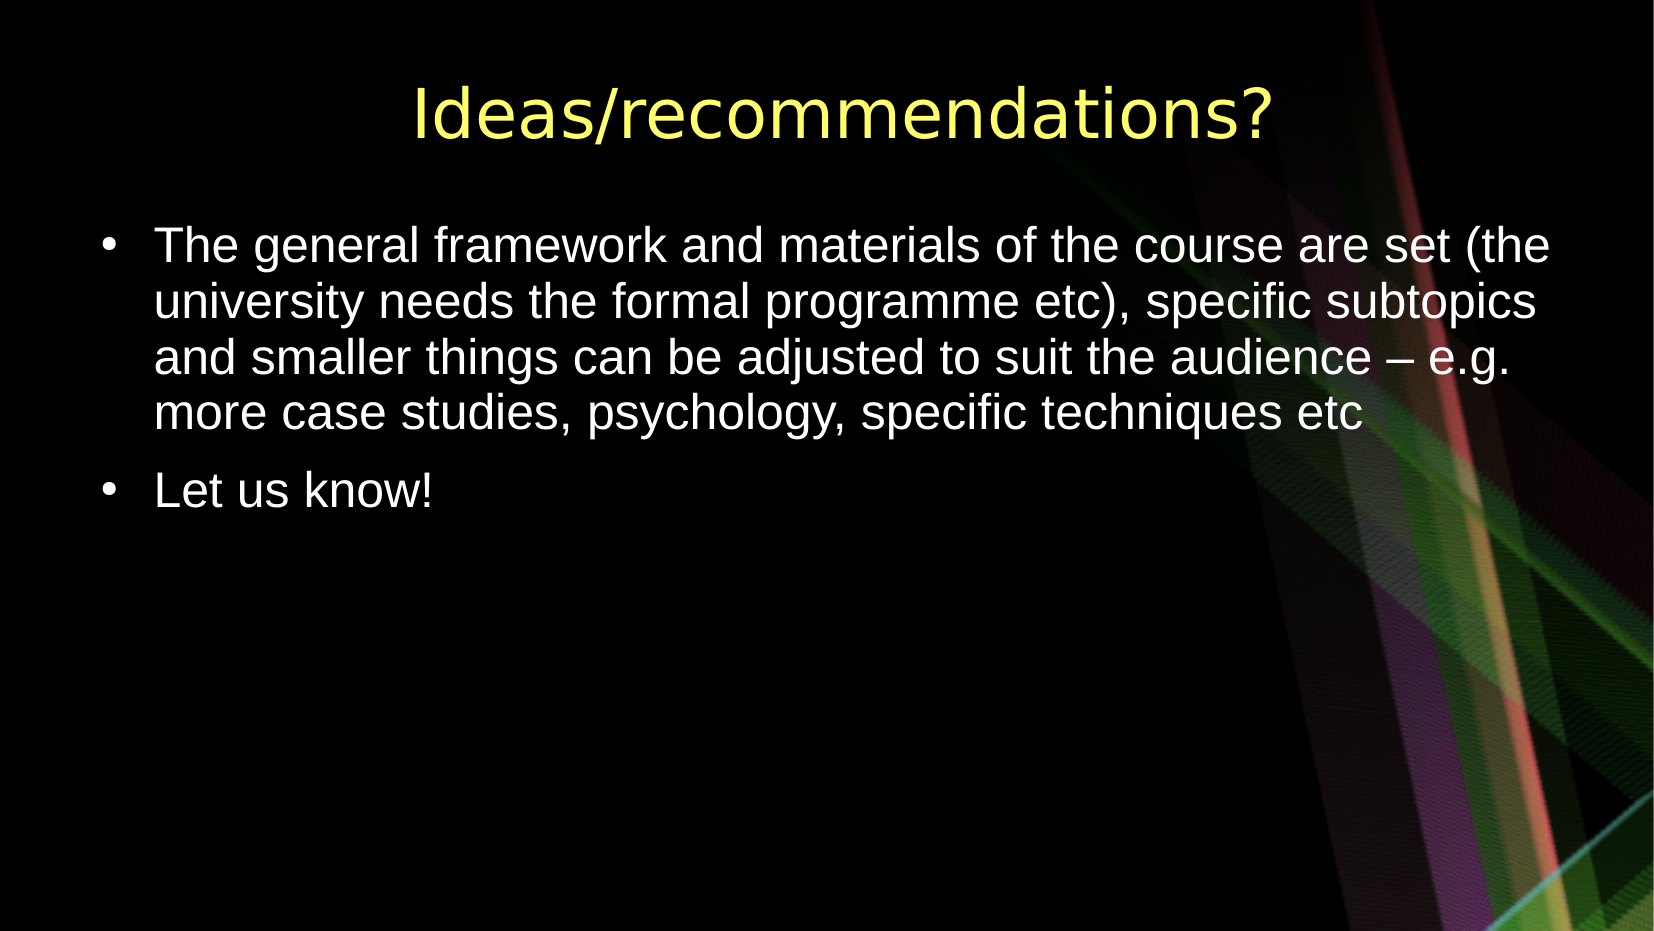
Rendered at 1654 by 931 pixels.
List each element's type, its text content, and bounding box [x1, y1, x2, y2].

title Ideas/recommendations? [82, 37, 1607, 193]
picture [0, 0, 1654, 931]
list The general framework and materials of the course are set (the university needs the formal programme etc), specific subtopics and smaller things can be adjusted to suit the audience – e.g. more case studies, psychology, specific techniques etc Let us know! [82, 217, 1607, 898]
